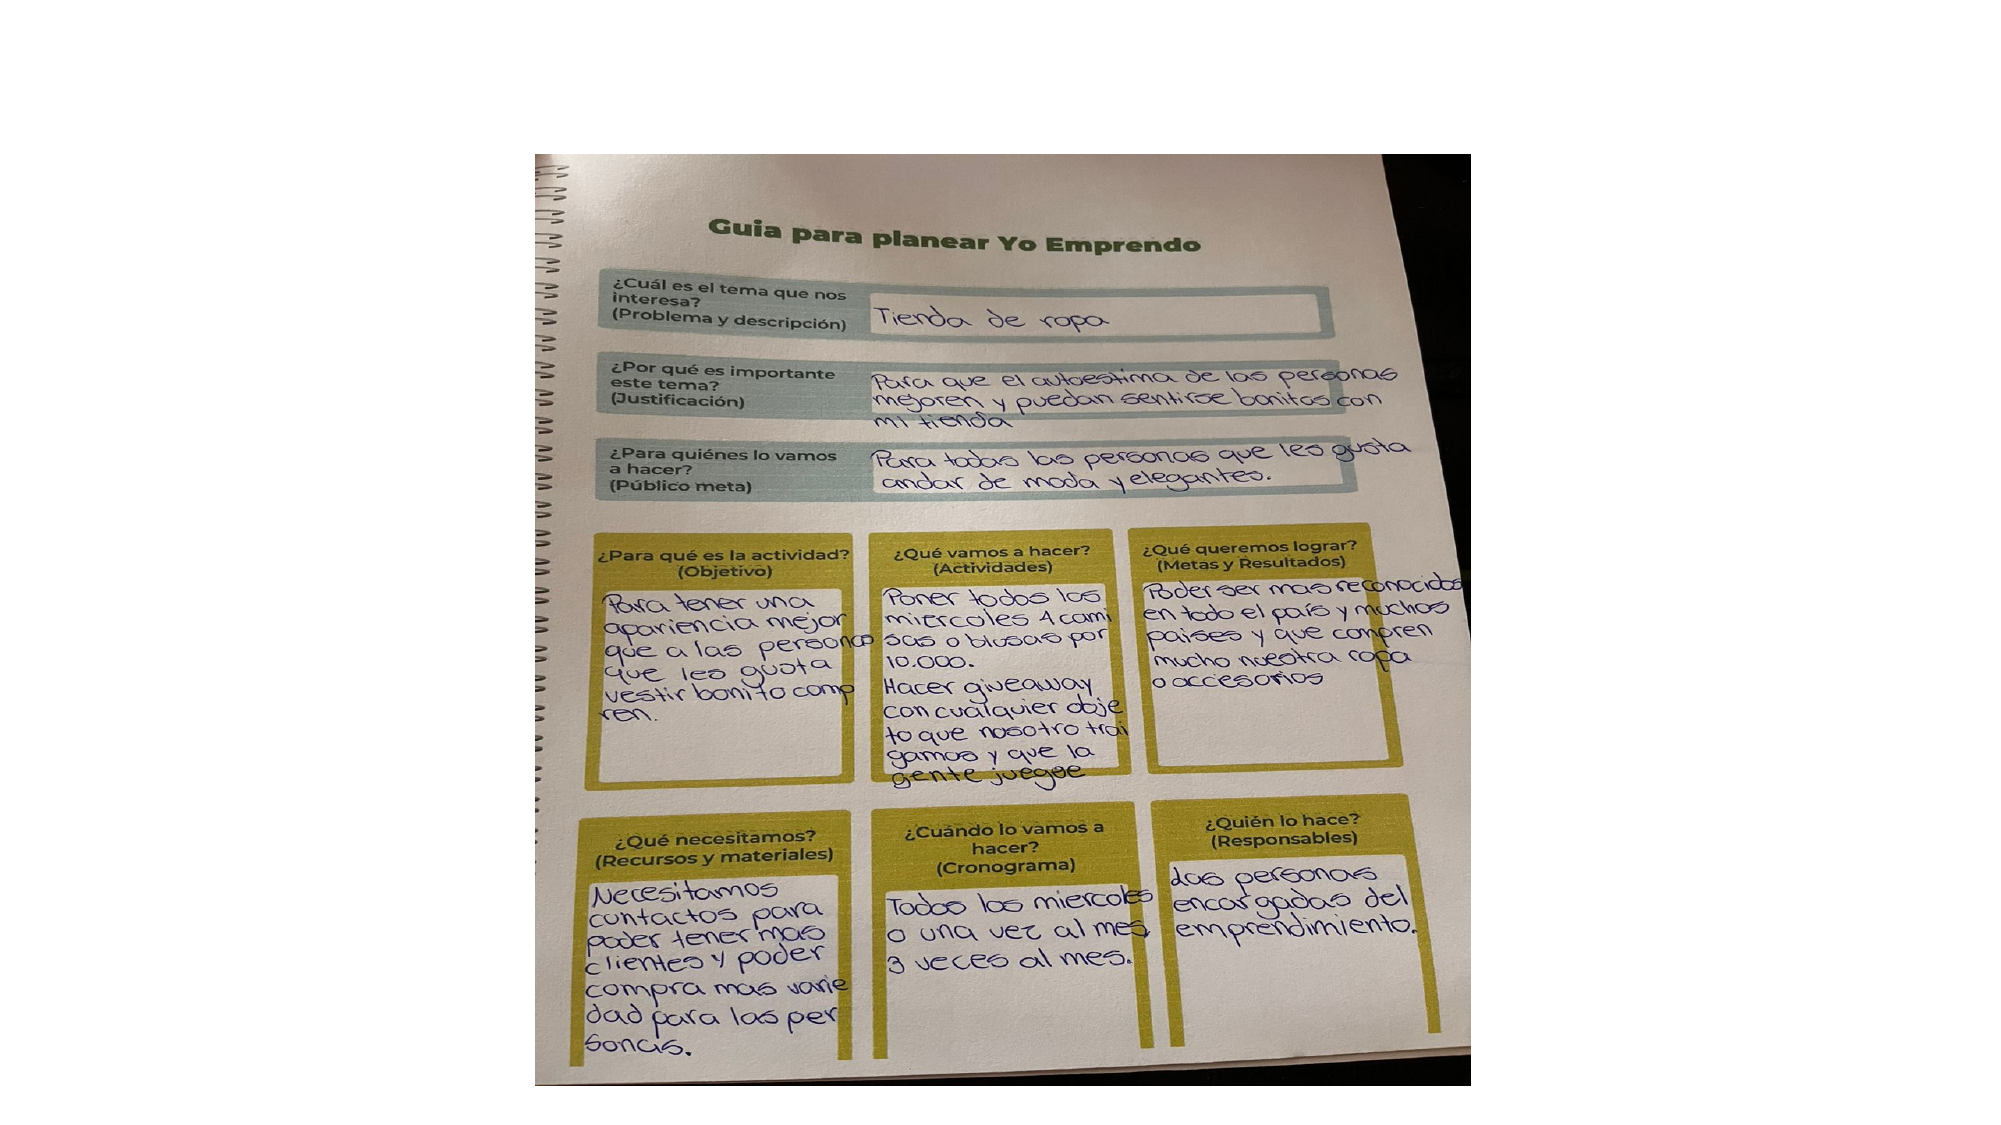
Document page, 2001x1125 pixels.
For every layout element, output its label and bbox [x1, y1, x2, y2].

picture [535, 154, 1471, 1086]
